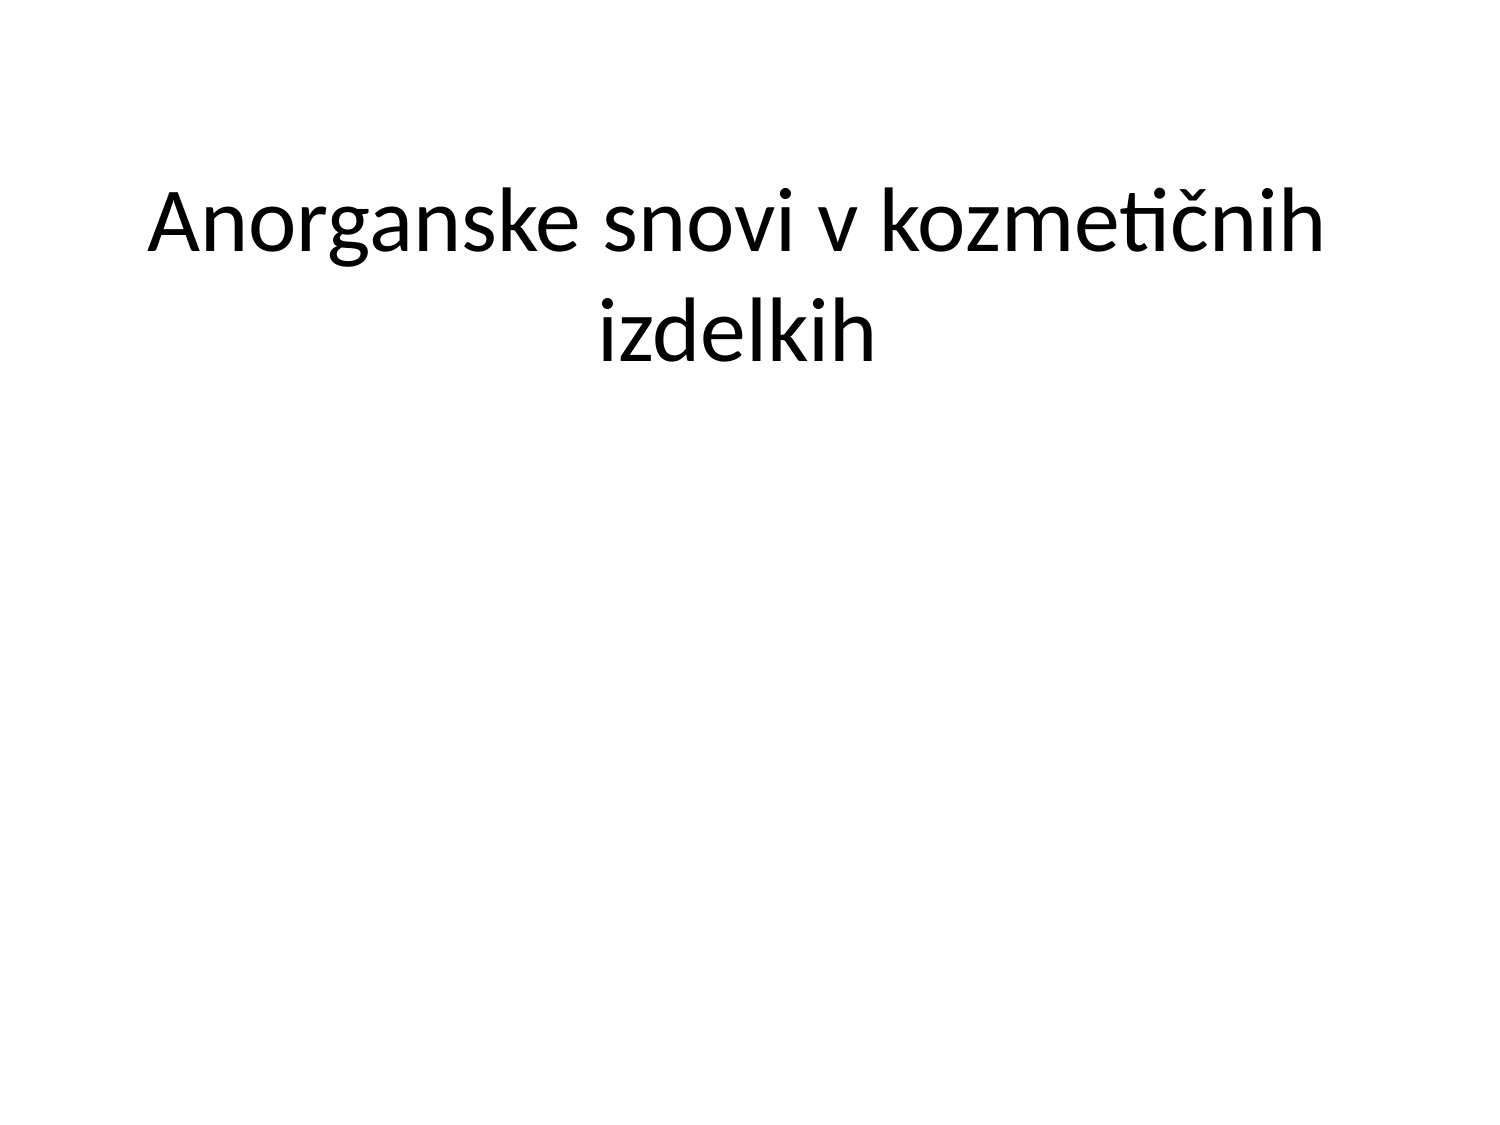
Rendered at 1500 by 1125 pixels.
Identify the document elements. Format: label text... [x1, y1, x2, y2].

title Anorganske snovi v kozmetičnih izdelkih [100, 149, 1376, 391]
